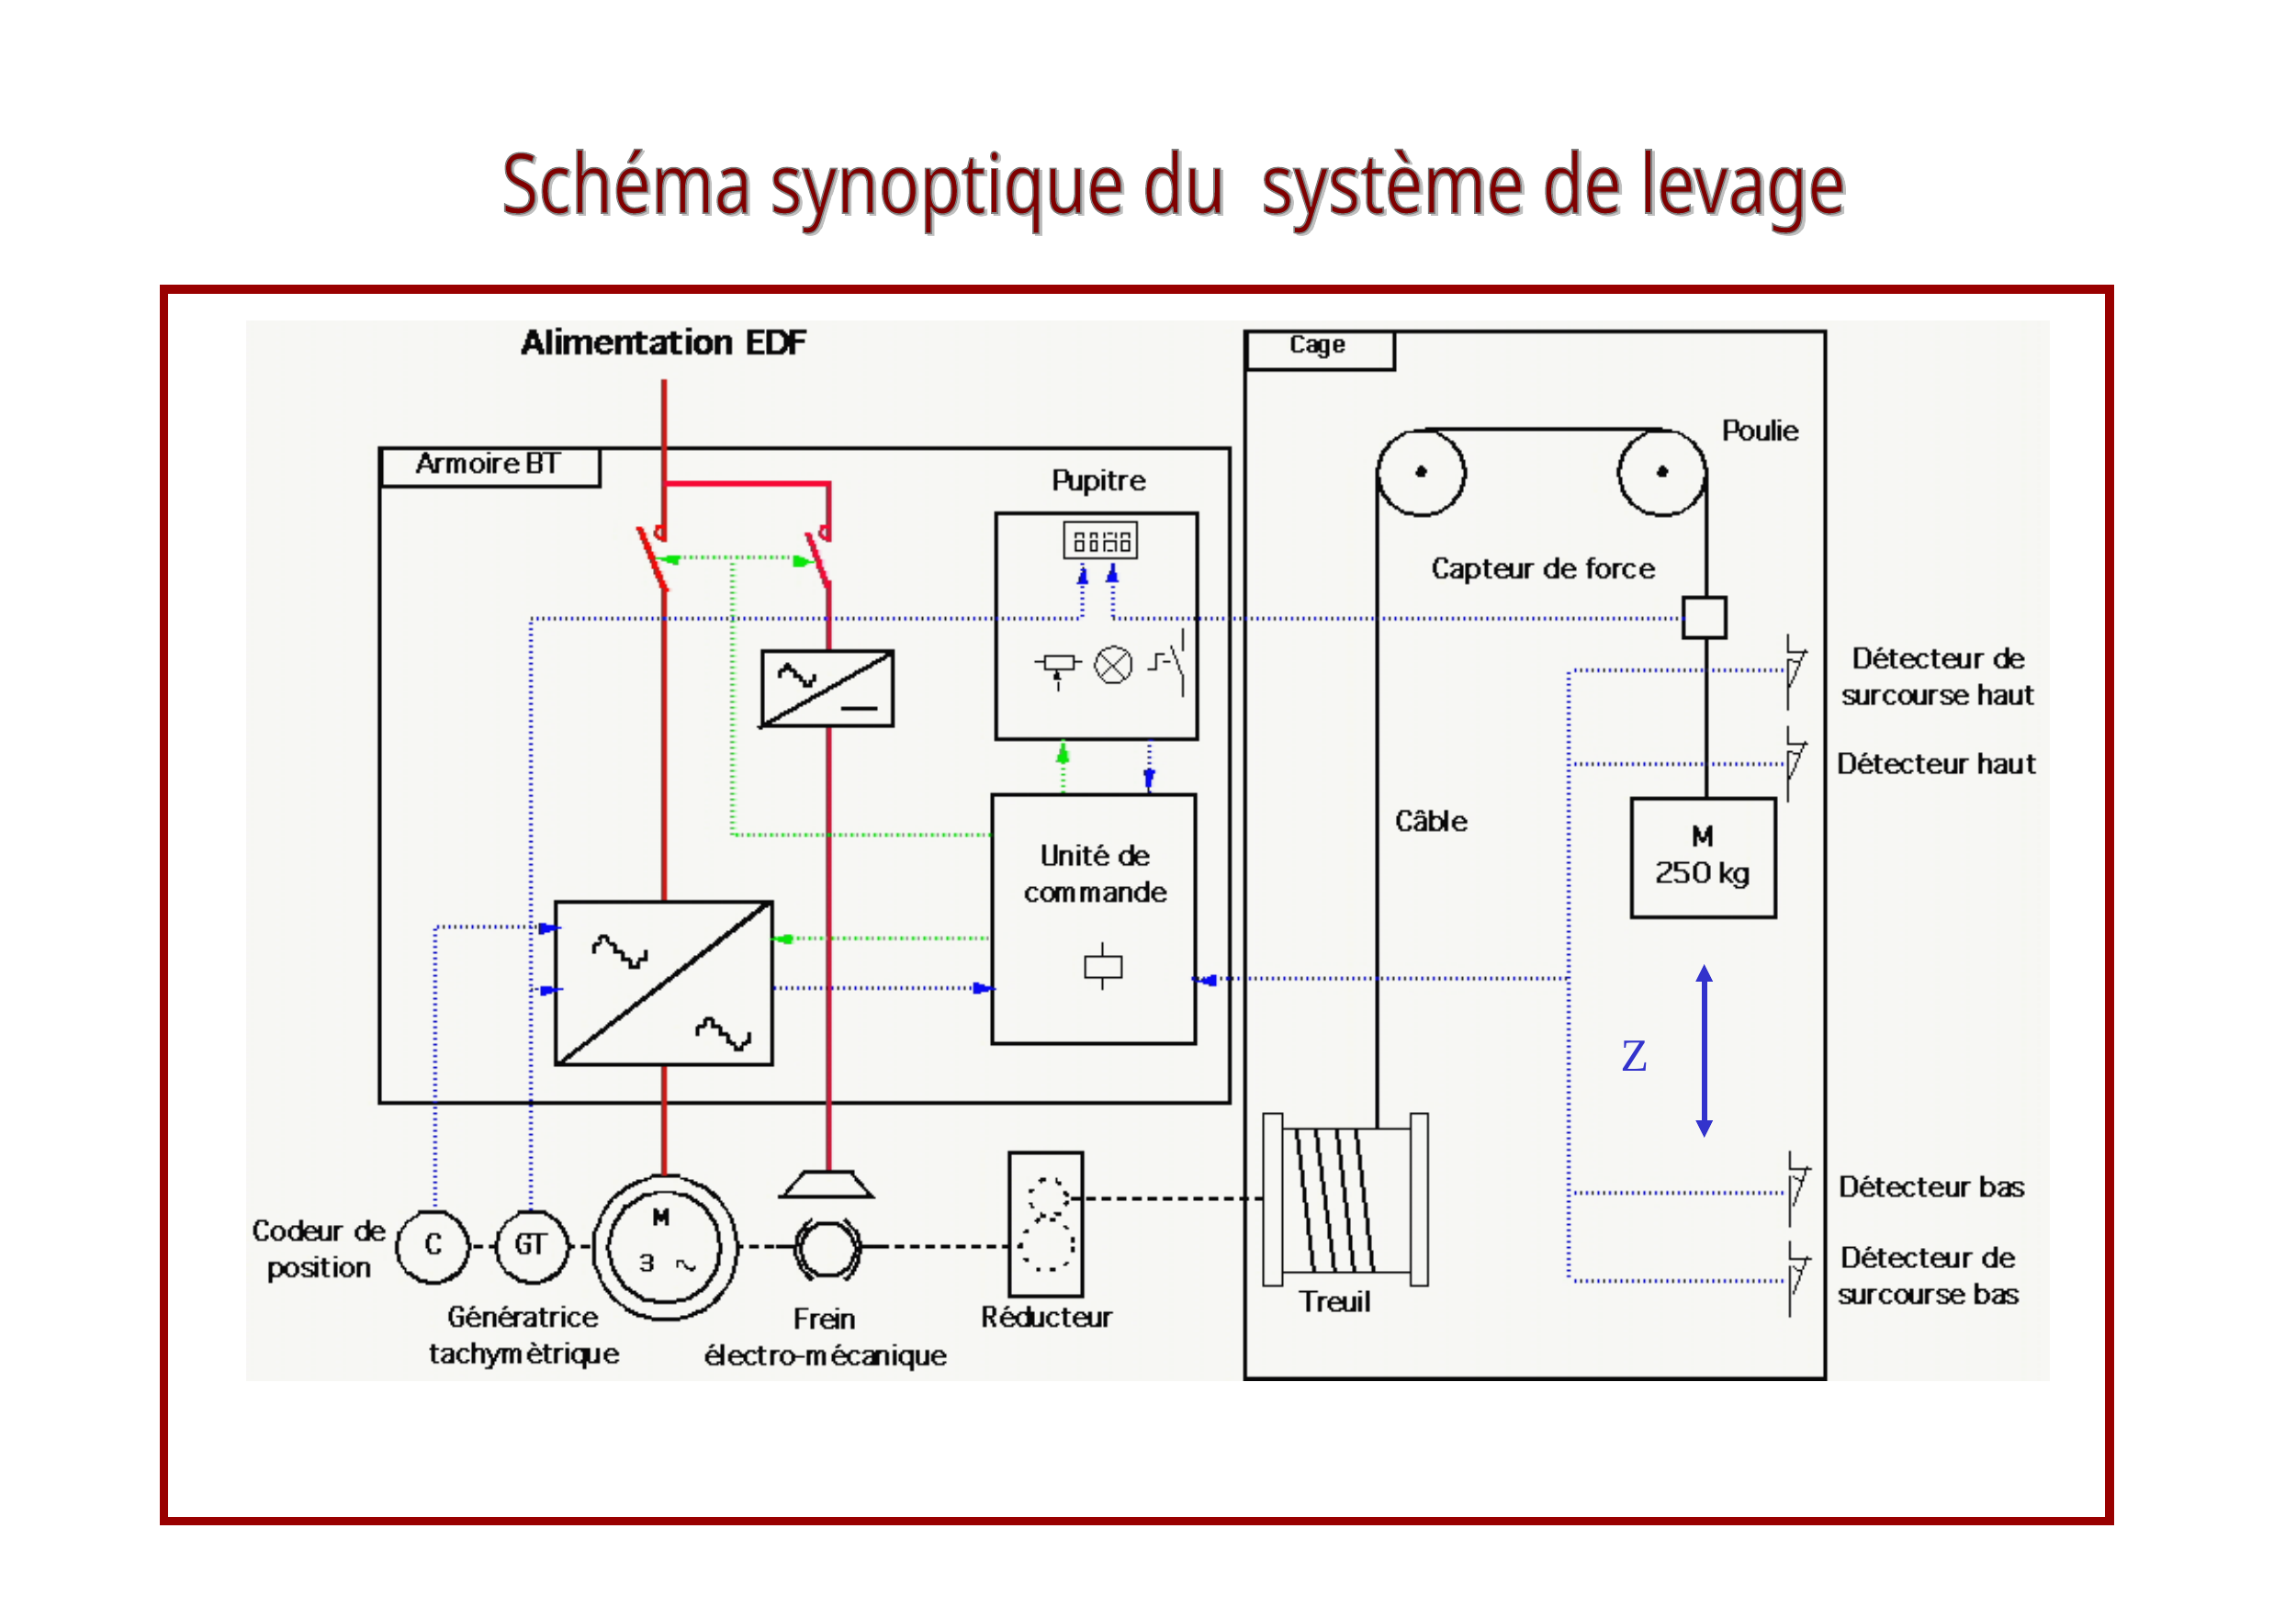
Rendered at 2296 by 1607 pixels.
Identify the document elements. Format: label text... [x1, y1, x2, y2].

text_box Schéma synoptique du système de levage [717, 167, 748, 215]
text_box Schéma synoptique du système de levage [1264, 167, 1291, 215]
text_box Schéma synoptique du système de levage [542, 167, 569, 215]
text_box Schéma synoptique du système de levage [1587, 167, 1619, 215]
text_box Schéma synoptique du système de levage [1428, 167, 1481, 214]
text_box Schéma synoptique du système de levage [773, 167, 800, 215]
text_box Schéma synoptique du système de levage [842, 167, 873, 214]
text_box Schéma synoptique du système de levage [802, 168, 838, 234]
text_box Schéma synoptique du système de levage [616, 167, 648, 215]
text_box Schéma synoptique du système de levage [1293, 168, 1329, 234]
text_box Schéma synoptique du système de levage [1811, 167, 1843, 215]
text_box Schéma synoptique du système de levage [962, 158, 985, 215]
text_box Schéma synoptique du système de levage [1145, 149, 1178, 215]
text_box Schéma synoptique du système de levage [1388, 167, 1420, 215]
picture [246, 320, 2050, 1381]
text_box Schéma synoptique du système de levage [1090, 167, 1121, 215]
text_box Schéma synoptique du système de levage [925, 167, 958, 234]
text_box Schéma synoptique du système de levage [1361, 158, 1384, 215]
text_box Schéma synoptique du système de levage [1546, 149, 1579, 215]
text_box Schéma synoptique du système de levage [577, 149, 608, 214]
text_box Schéma synoptique du système de levage [1189, 168, 1221, 215]
text_box Schéma synoptique du système de levage [1050, 168, 1081, 215]
text_box Schéma synoptique du système de levage [1007, 167, 1040, 234]
text_box Schéma synoptique du système de levage [657, 167, 709, 214]
text_box Schéma synoptique du système de levage [504, 152, 535, 215]
text_box Schéma synoptique du système de levage [1731, 167, 1761, 215]
text_box Schéma synoptique du système de levage [1331, 167, 1357, 215]
text_box Schéma synoptique du système de levage [882, 167, 917, 215]
text_box Schéma synoptique du système de levage [1694, 168, 1728, 214]
text_box Schéma synoptique du système de levage [1770, 167, 1803, 234]
text_box Schéma synoptique du système de levage [1660, 167, 1693, 215]
text_box Z [1606, 1017, 1673, 1088]
text_box Schéma synoptique du système de levage [1490, 167, 1522, 215]
